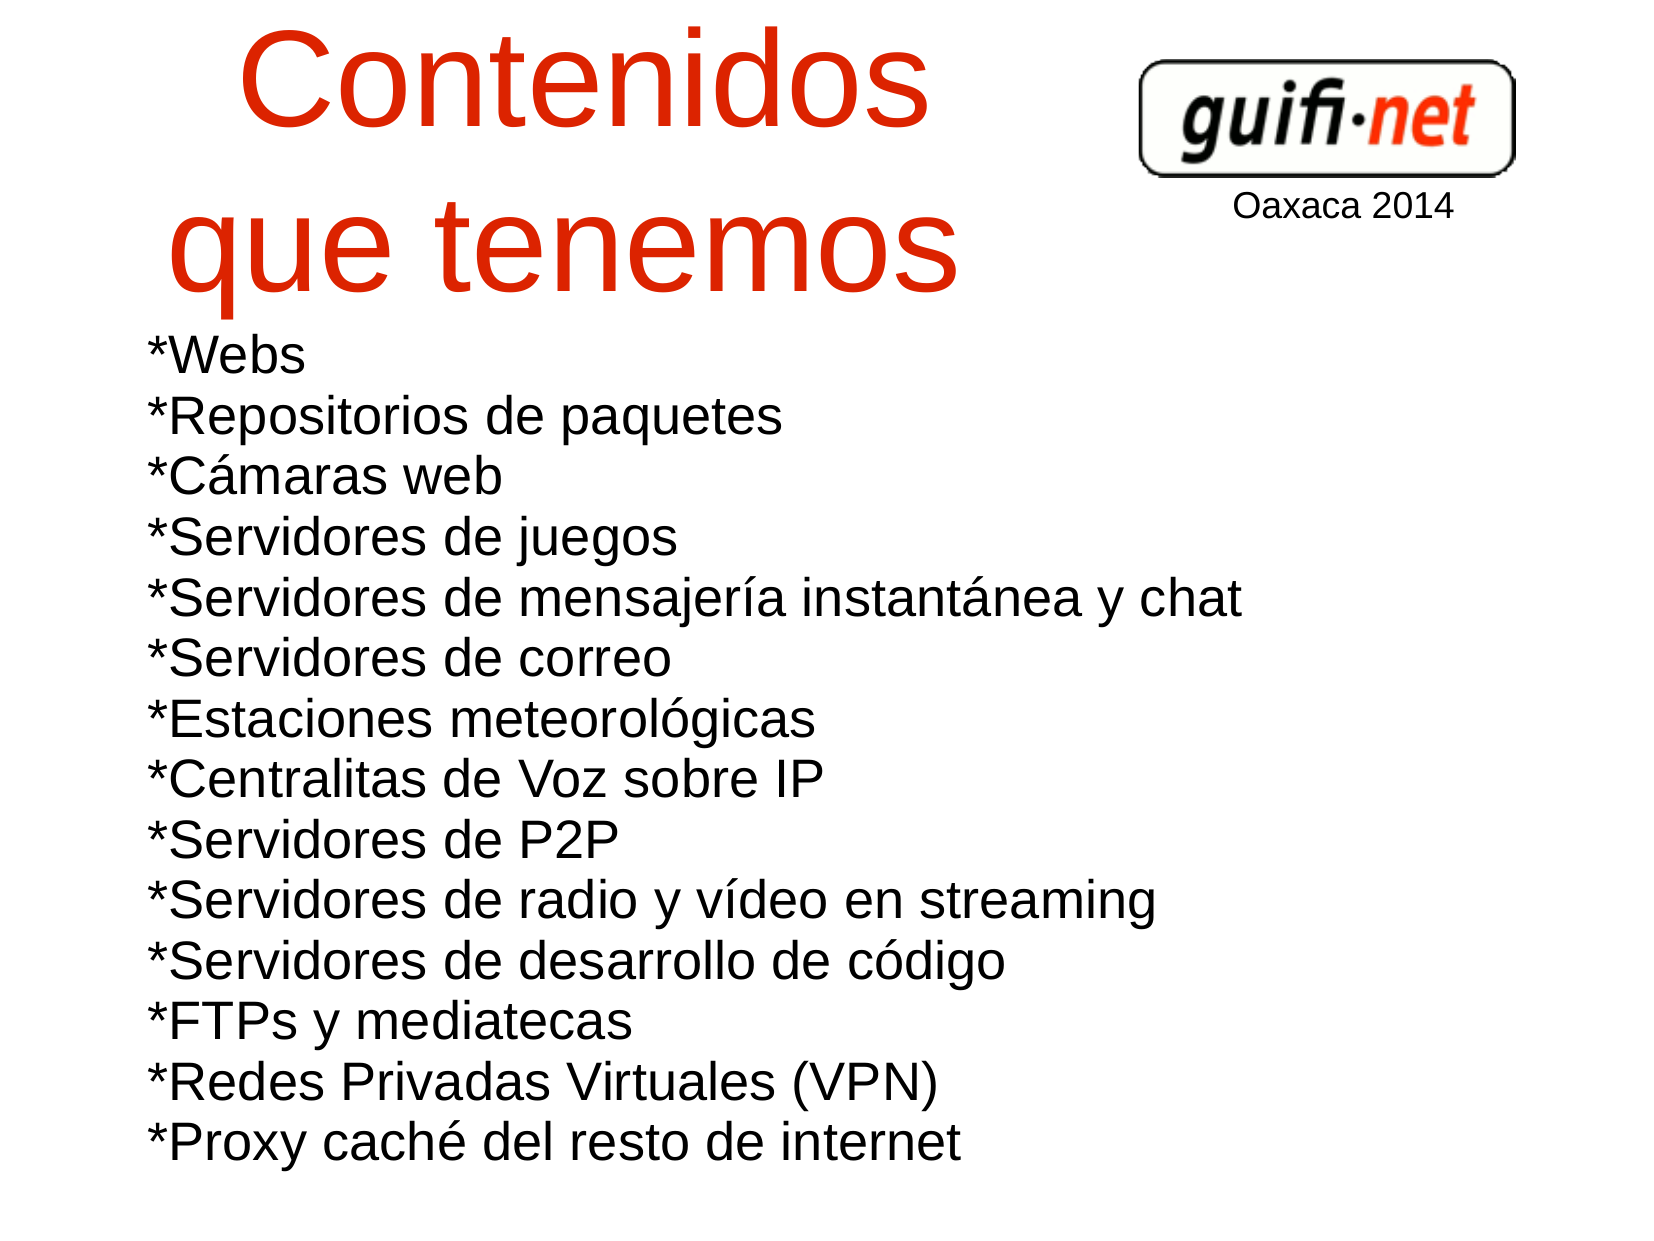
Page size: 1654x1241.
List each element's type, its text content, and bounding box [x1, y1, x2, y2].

picture [1137, 59, 1516, 177]
title Contenidos que tenemos [76, 1, 1093, 324]
list *Webs *Repositorios de paquetes *Cámaras web *Servidores de juegos *Servidores de mensajería instantánea y chat *Servidores de correo *Estaciones meteorológicas *Centralitas de Voz sobre IP *Servidores de P2P *Servidores de radio y vídeo en streaming *Servidores de desarrollo de código *FTPs y mediatecas *Redes Privadas Virtuales (VPN) *Proxy caché del resto de internet [76, 324, 1565, 1173]
text_box Oaxaca 2014 [1033, 177, 1654, 277]
